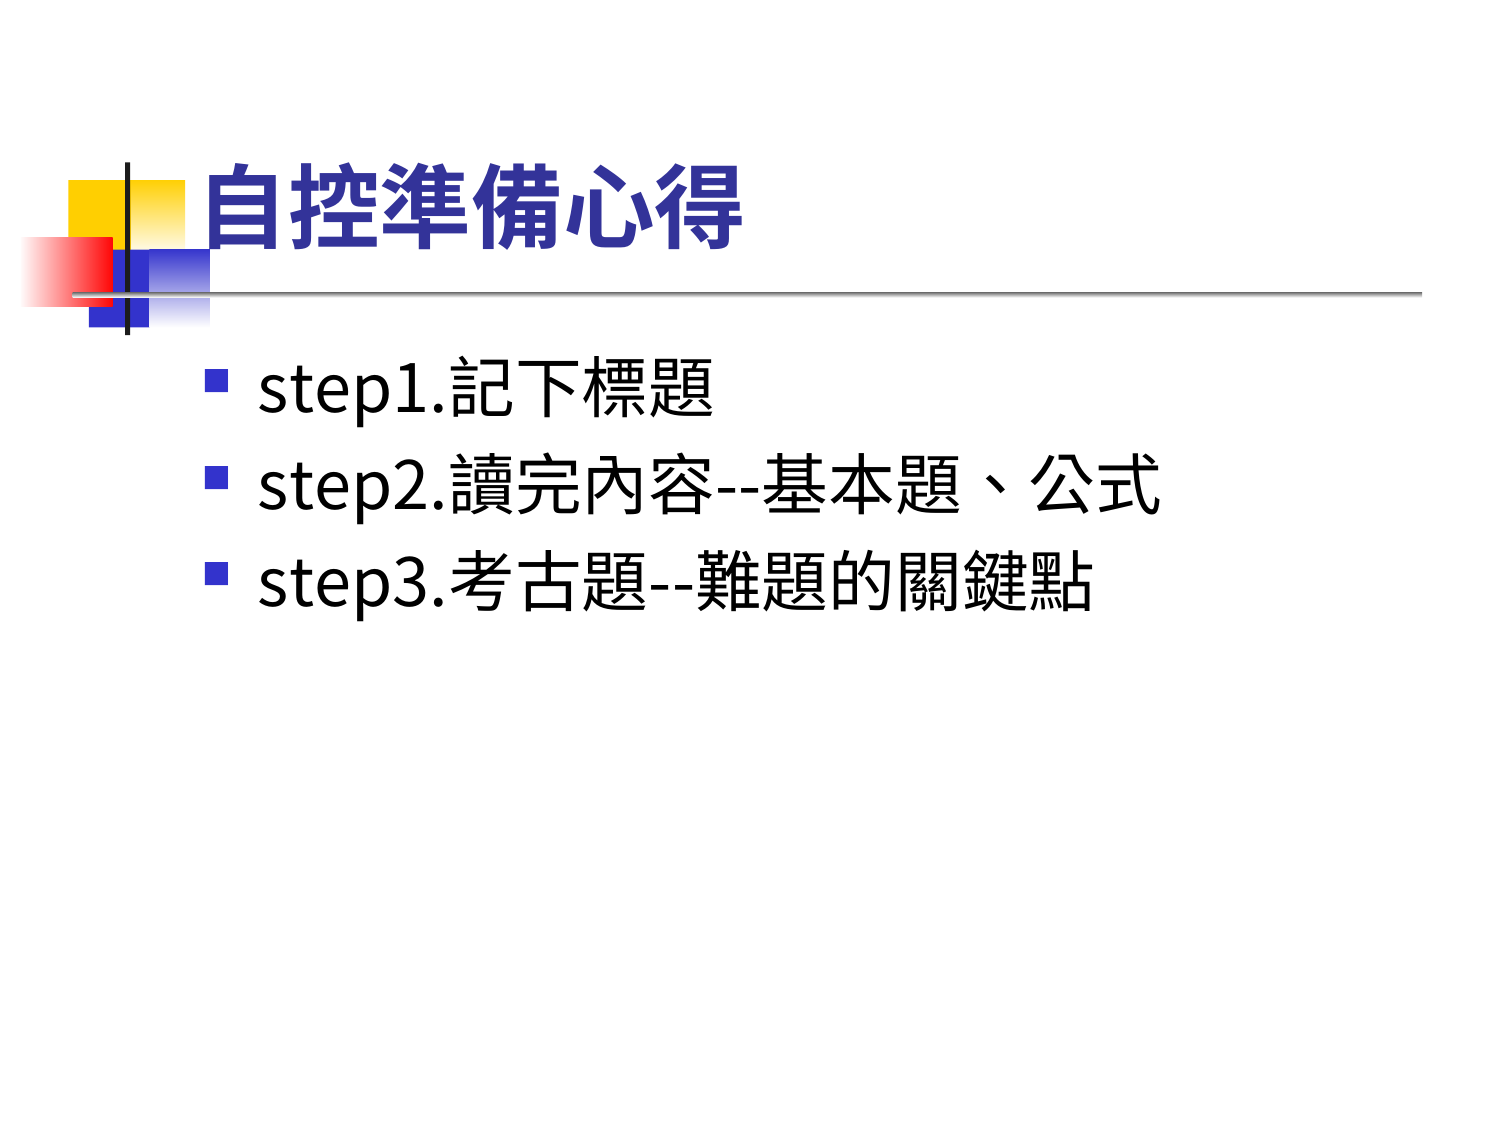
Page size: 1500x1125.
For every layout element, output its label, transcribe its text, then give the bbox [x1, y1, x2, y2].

title 自控準備心得 [188, 35, 1468, 276]
list step1.記下標題 step2.讀完內容--基本題、公式 step3.考古題--難題的關鍵點 [193, 331, 1469, 1007]
